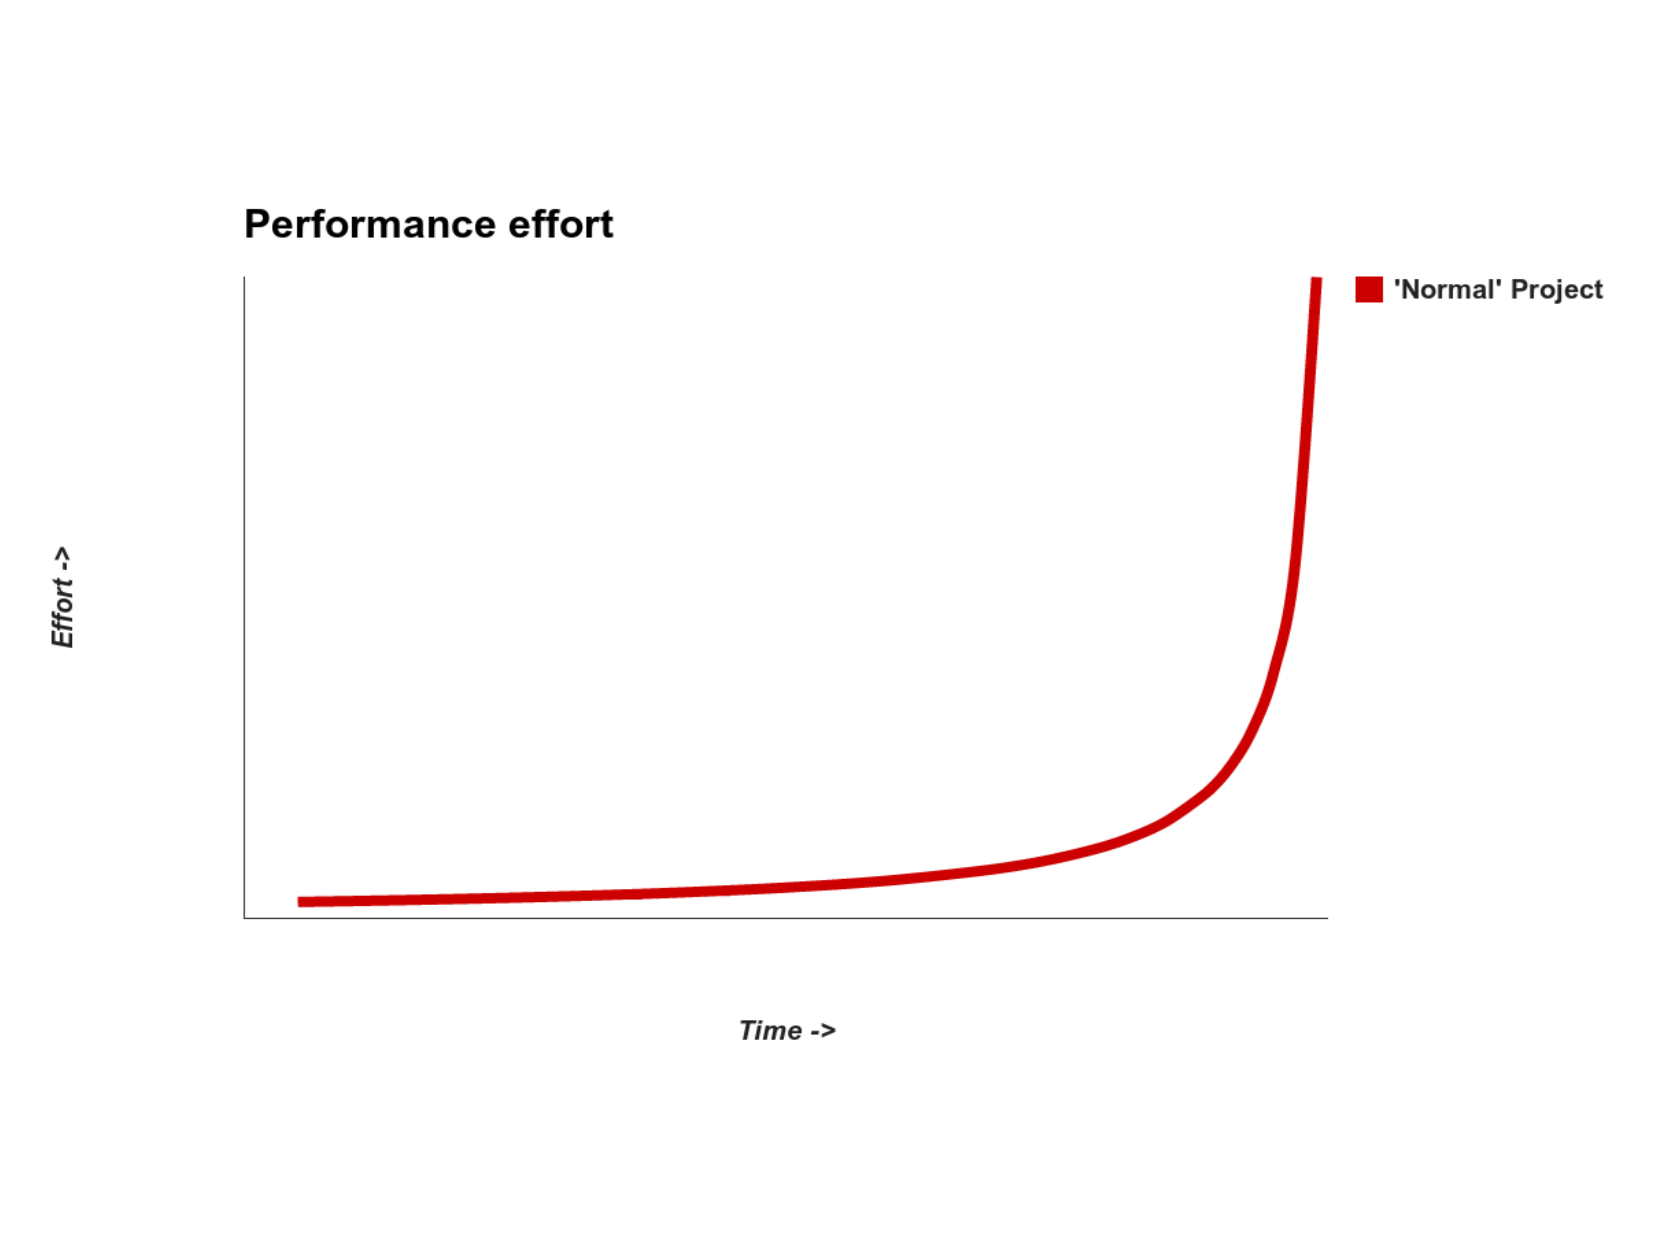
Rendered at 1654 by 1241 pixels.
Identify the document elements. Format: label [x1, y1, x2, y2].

picture [23, 178, 1630, 1062]
